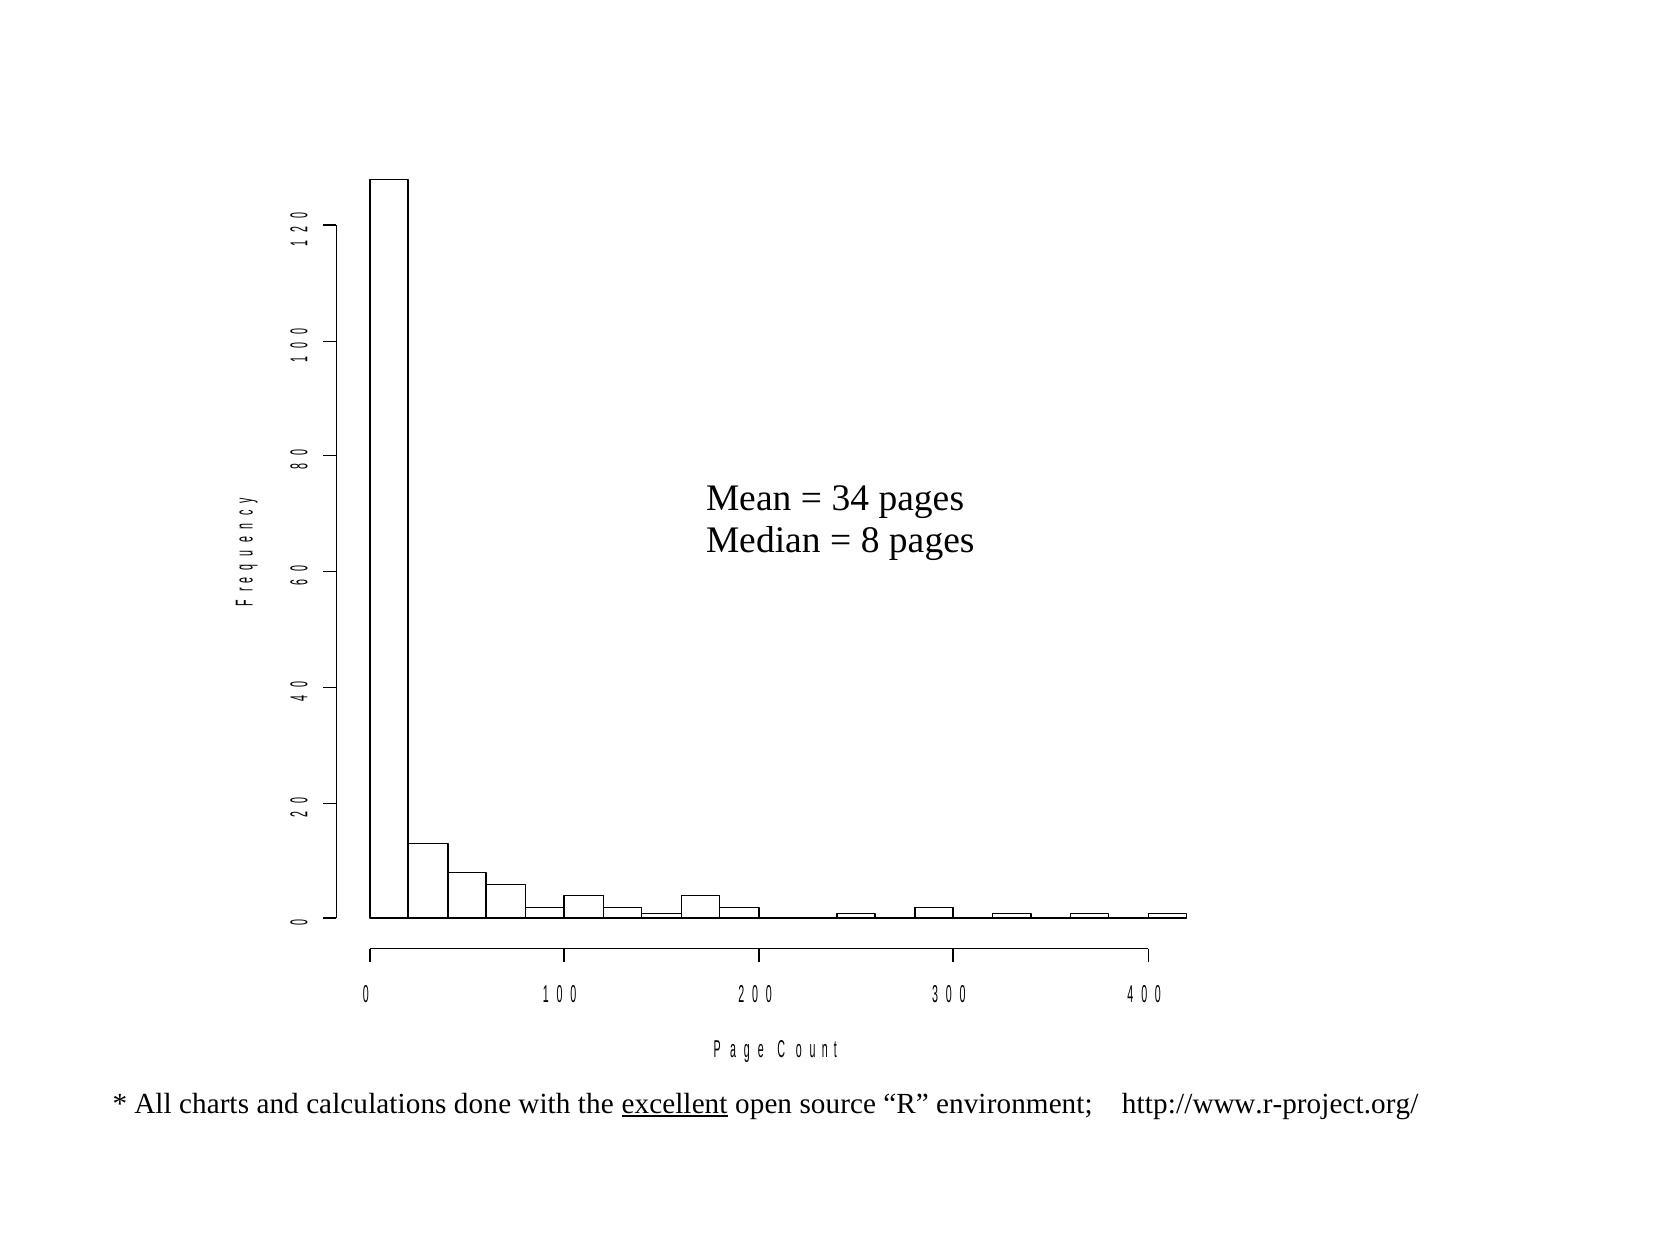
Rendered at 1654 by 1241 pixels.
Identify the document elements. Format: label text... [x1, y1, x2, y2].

picture [225, 37, 1277, 1087]
text_box * All charts and calculations done with the excellent open source “R” environment; http://www.r-project.org/ [112, 1087, 1419, 1126]
text_box Mean = 34 pages Median = 8 pages [706, 477, 976, 563]
